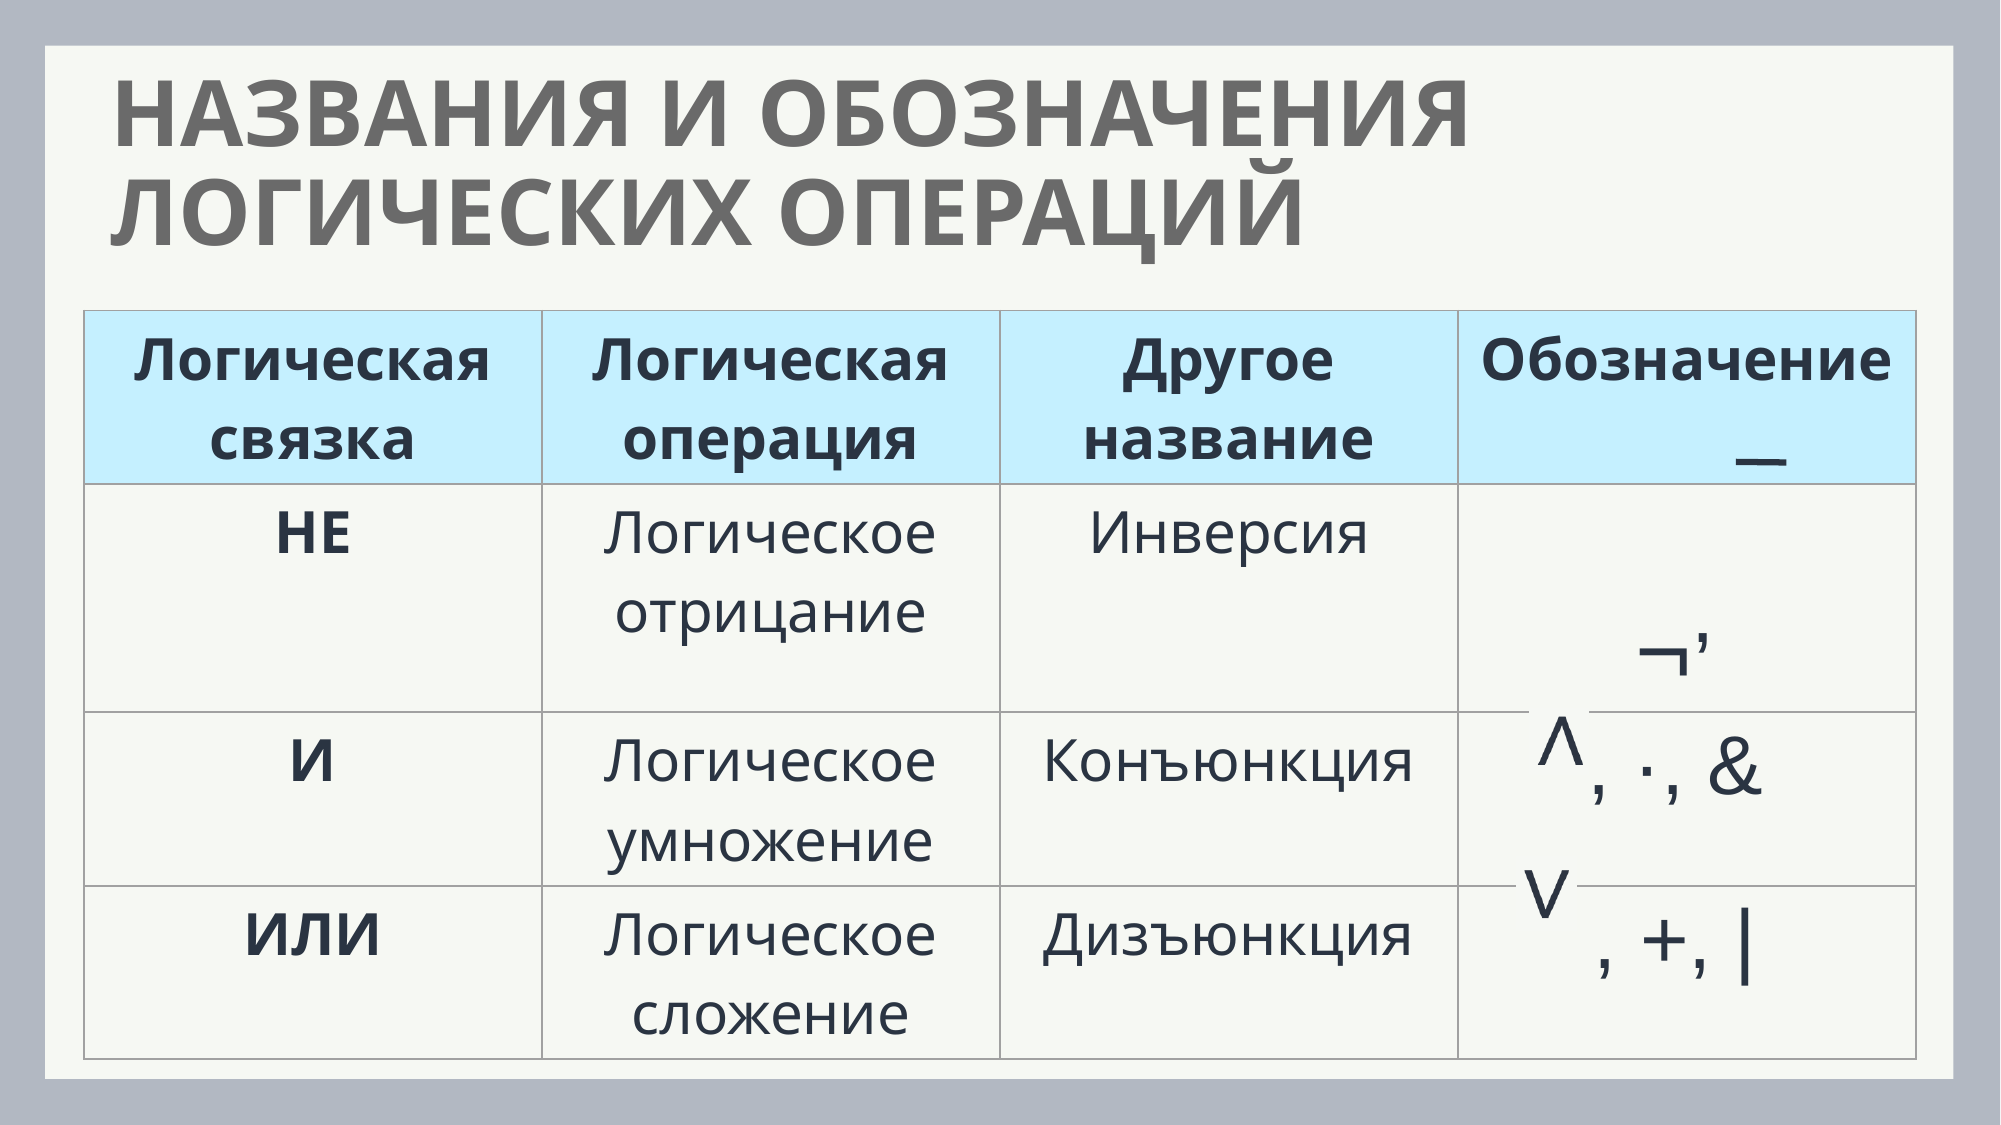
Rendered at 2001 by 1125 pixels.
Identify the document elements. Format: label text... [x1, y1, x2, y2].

table_cell Логическое отрицание [543, 485, 999, 711]
table_cell , +, | [1459, 887, 1915, 1058]
table_cell Инверсия [1001, 485, 1457, 711]
picture [1516, 856, 1577, 931]
table_cell НЕ [85, 485, 541, 711]
table_header Обозначение [1459, 311, 1915, 483]
text_box НАЗВАНИЯ И ОБОЗНАЧЕНИЯ ЛОГИЧЕСКИХ ОПЕРАЦИЙ [95, 59, 1877, 278]
table_cell И [85, 713, 541, 885]
table_cell , ·, & [1459, 713, 1915, 885]
table_cell Логическое умножение [543, 713, 999, 885]
table_cell ¬, [1459, 485, 1915, 711]
table_header Другое название [1001, 311, 1457, 483]
table_cell Конъюнкция [1001, 713, 1457, 885]
table_header Логическая связка [85, 311, 541, 483]
table_header Логическая операция [543, 311, 999, 483]
table_cell ИЛИ [85, 887, 541, 1058]
table_cell Дизъюнкция [1001, 887, 1457, 1058]
table_cell Логическое сложение [543, 887, 999, 1058]
picture [1529, 708, 1589, 775]
